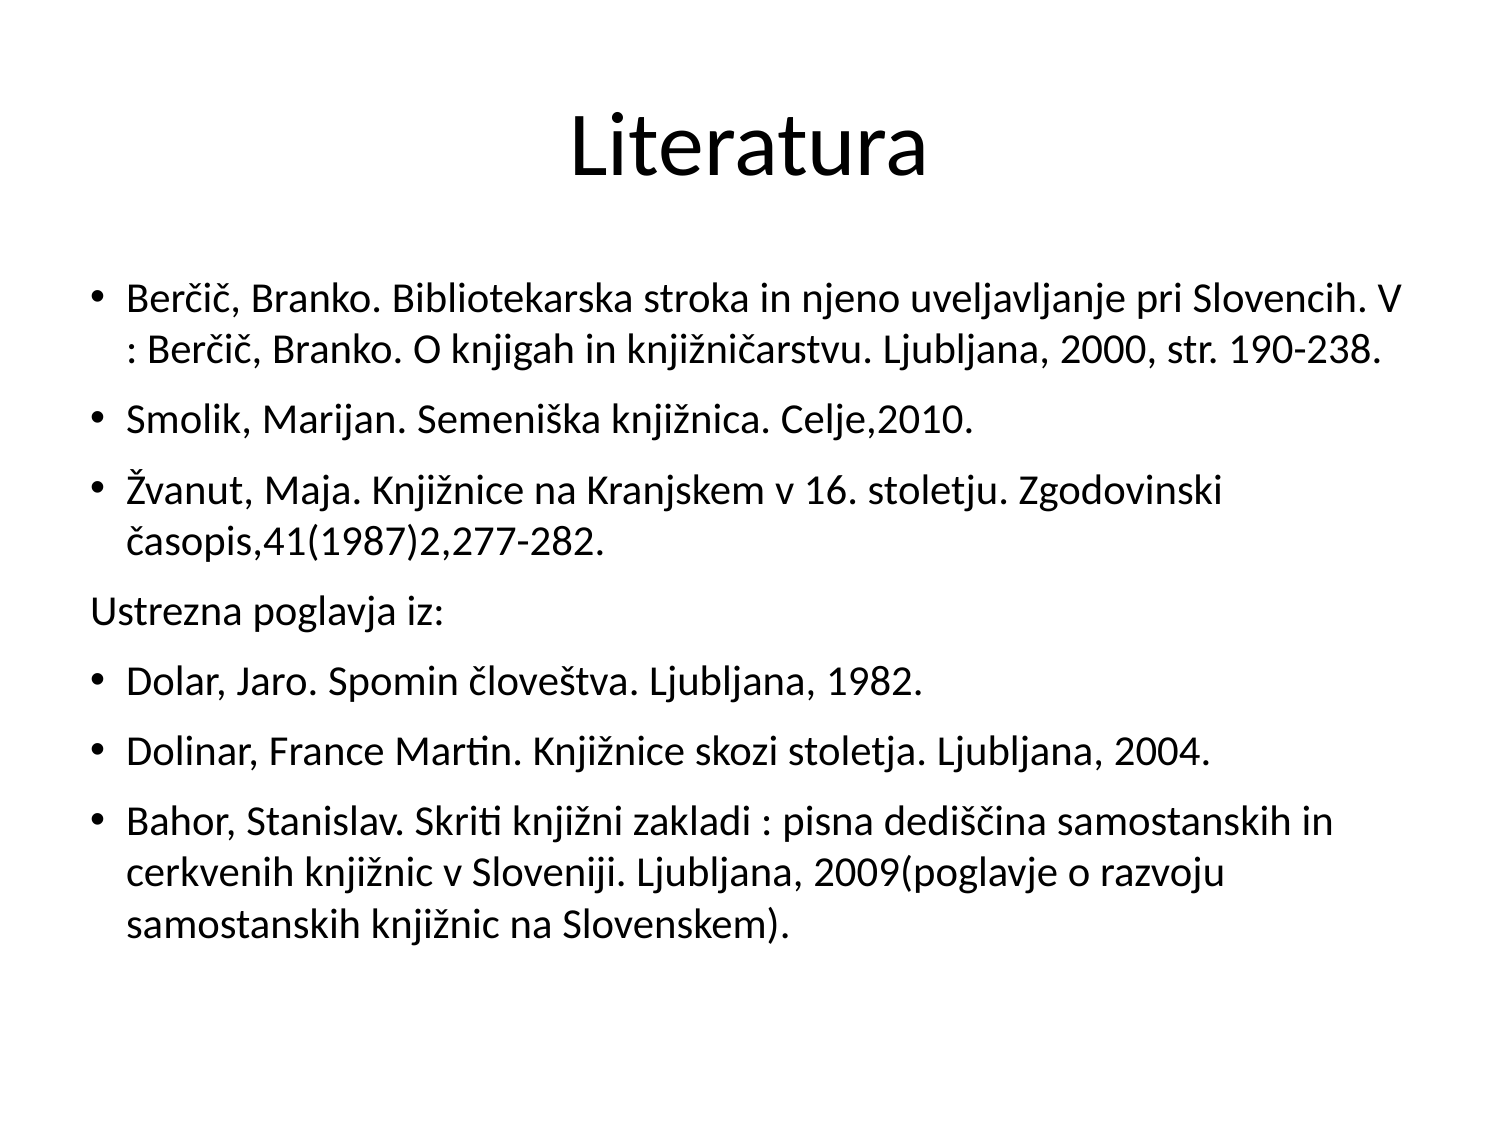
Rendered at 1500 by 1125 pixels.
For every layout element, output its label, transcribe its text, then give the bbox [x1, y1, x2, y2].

title Literatura [75, 45, 1425, 233]
list Berčič, Branko. Bibliotekarska stroka in njeno uveljavljanje pri Slovencih. V : Berčič, Branko. O knjigah in knjižničarstvu. Ljubljana, 2000, str. 190-238. Smolik, Marijan. Semeniška knjižnica. Celje,2010. Žvanut, Maja. Knjižnice na Kranjskem v 16. stoletju. Zgodovinski časopis,41(1987)2,277-282. Ustrezna poglavja iz: Dolar, Jaro. Spomin človeštva. Ljubljana, 1982. Dolinar, France Martin. Knjižnice skozi stoletja. Ljubljana, 2004. Bahor, Stanislav. Skriti knjižni zakladi : pisna dediščina samostanskih in cerkvenih knjižnic v Sloveniji. Ljubljana, 2009(poglavje o razvoju samostanskih knjižnic na Slovenskem). [75, 262, 1425, 1005]
